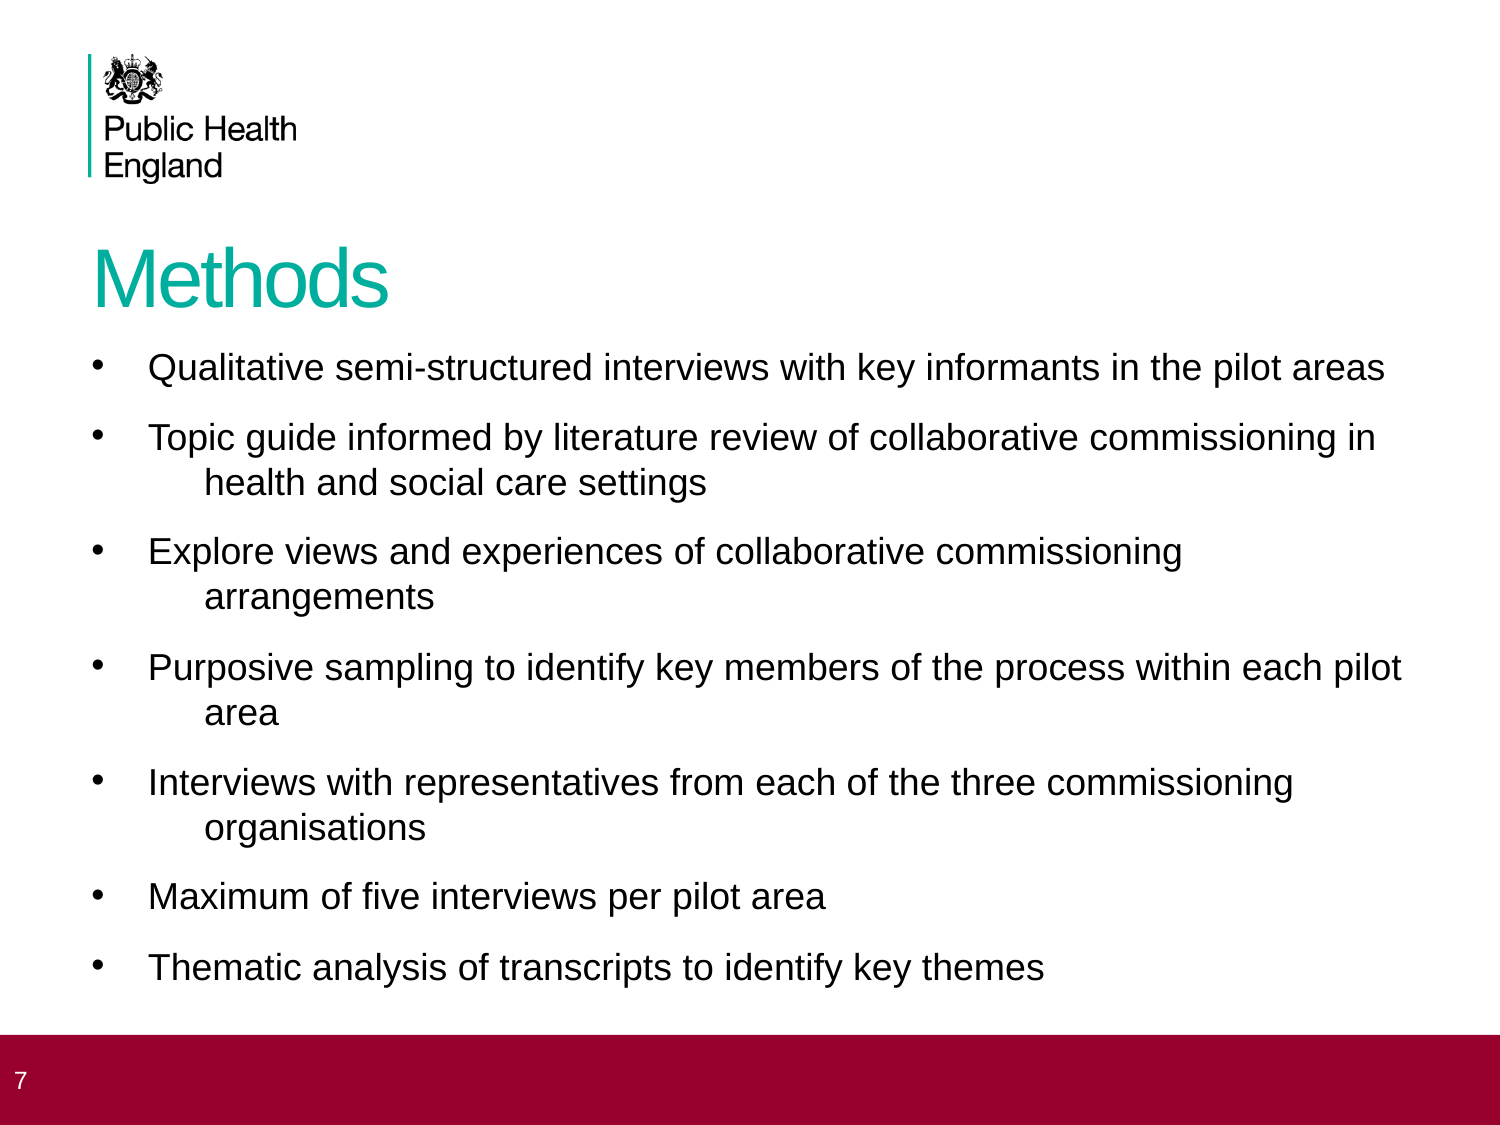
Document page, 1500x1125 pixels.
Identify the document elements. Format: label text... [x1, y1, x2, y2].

text_box [0, 1034, 1500, 1125]
list Qualitative semi-structured interviews with key informants in the pilot areas Topic guide informed by literature review of collaborative commissioning in health and social care settings Explore views and experiences of collaborative commissioning arrangements Purposive sampling to identify key members of the process within each pilot area Interviews with representatives from each of the three commissioning organisations Maximum of five interviews per pilot area Thematic analysis of transcripts to identify key themes [91, 342, 1409, 1010]
title Methods [91, 224, 1409, 331]
